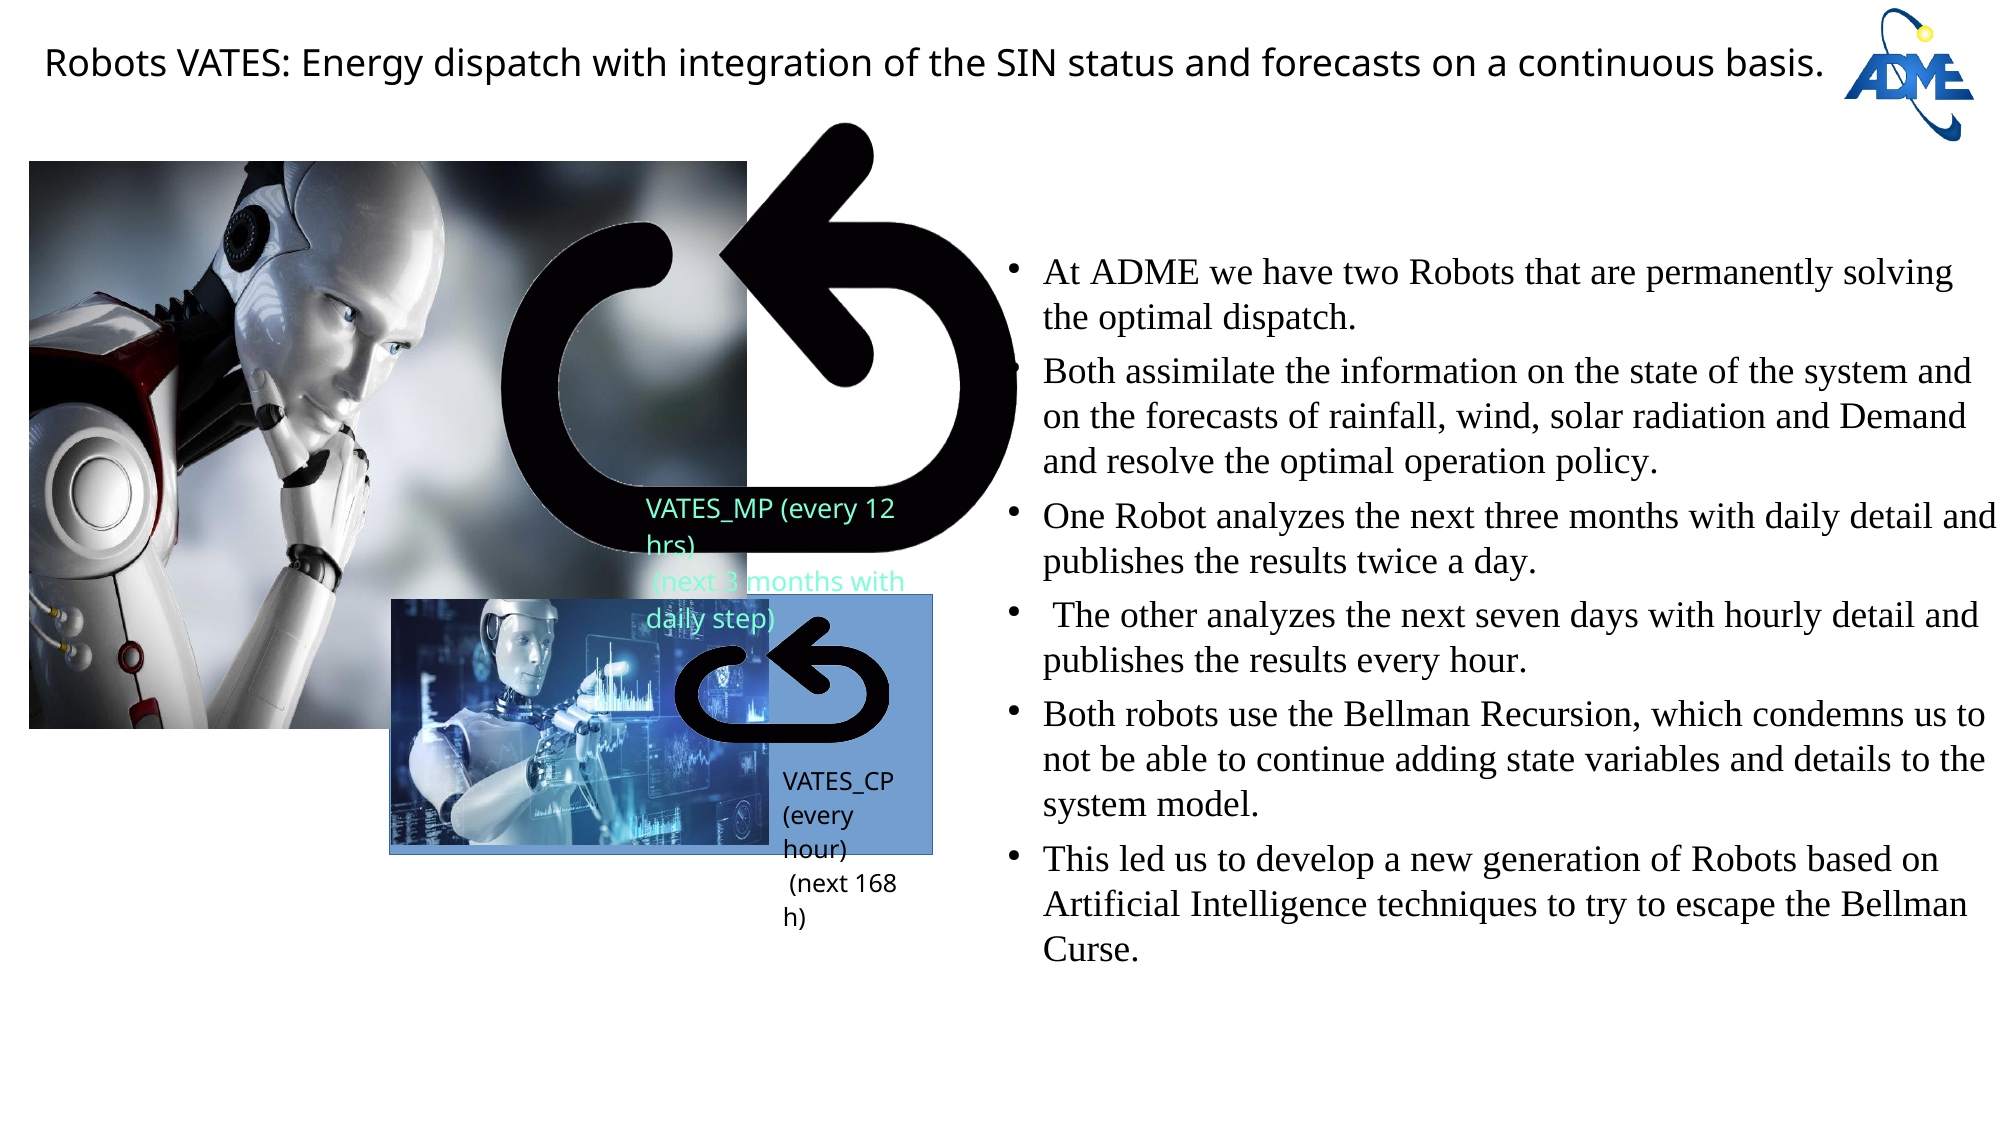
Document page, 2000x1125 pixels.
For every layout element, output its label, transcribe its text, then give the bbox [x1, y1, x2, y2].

text_box [389, 729, 768, 855]
text_box VATES_CP (every hour) (next 168 h) [768, 756, 927, 865]
text_box VATES_MP (every 12 hrs) (next 3 months with daily step) [631, 482, 945, 599]
text_box At ADME we have two Robots that are permanently solving the optimal dispatch. Both assimilate the information on the state of the system and on the forecasts of rainfall, wind, solar radiation and Demand and resolve the optimal operation policy. One Robot analyzes the next three months with daily detail and publishes the results twice a day. The other analyzes the next seven days with hourly detail and publishes the results every hour. Both robots use the Bellman Recursion, which condemns us to not be able to continue adding state variables and details to the system model. This led us to develop a new generation of Robots based on Artificial Intelligence techniques to try to escape the Bellman Curse. [1007, 246, 2000, 1037]
picture [1844, 8, 1978, 144]
picture [29, 115, 1031, 845]
text_box Robots VATES: Energy dispatch with integration of the SIN status and forecasts on a continuous basis. [29, 29, 1845, 140]
text_box [769, 599, 933, 855]
